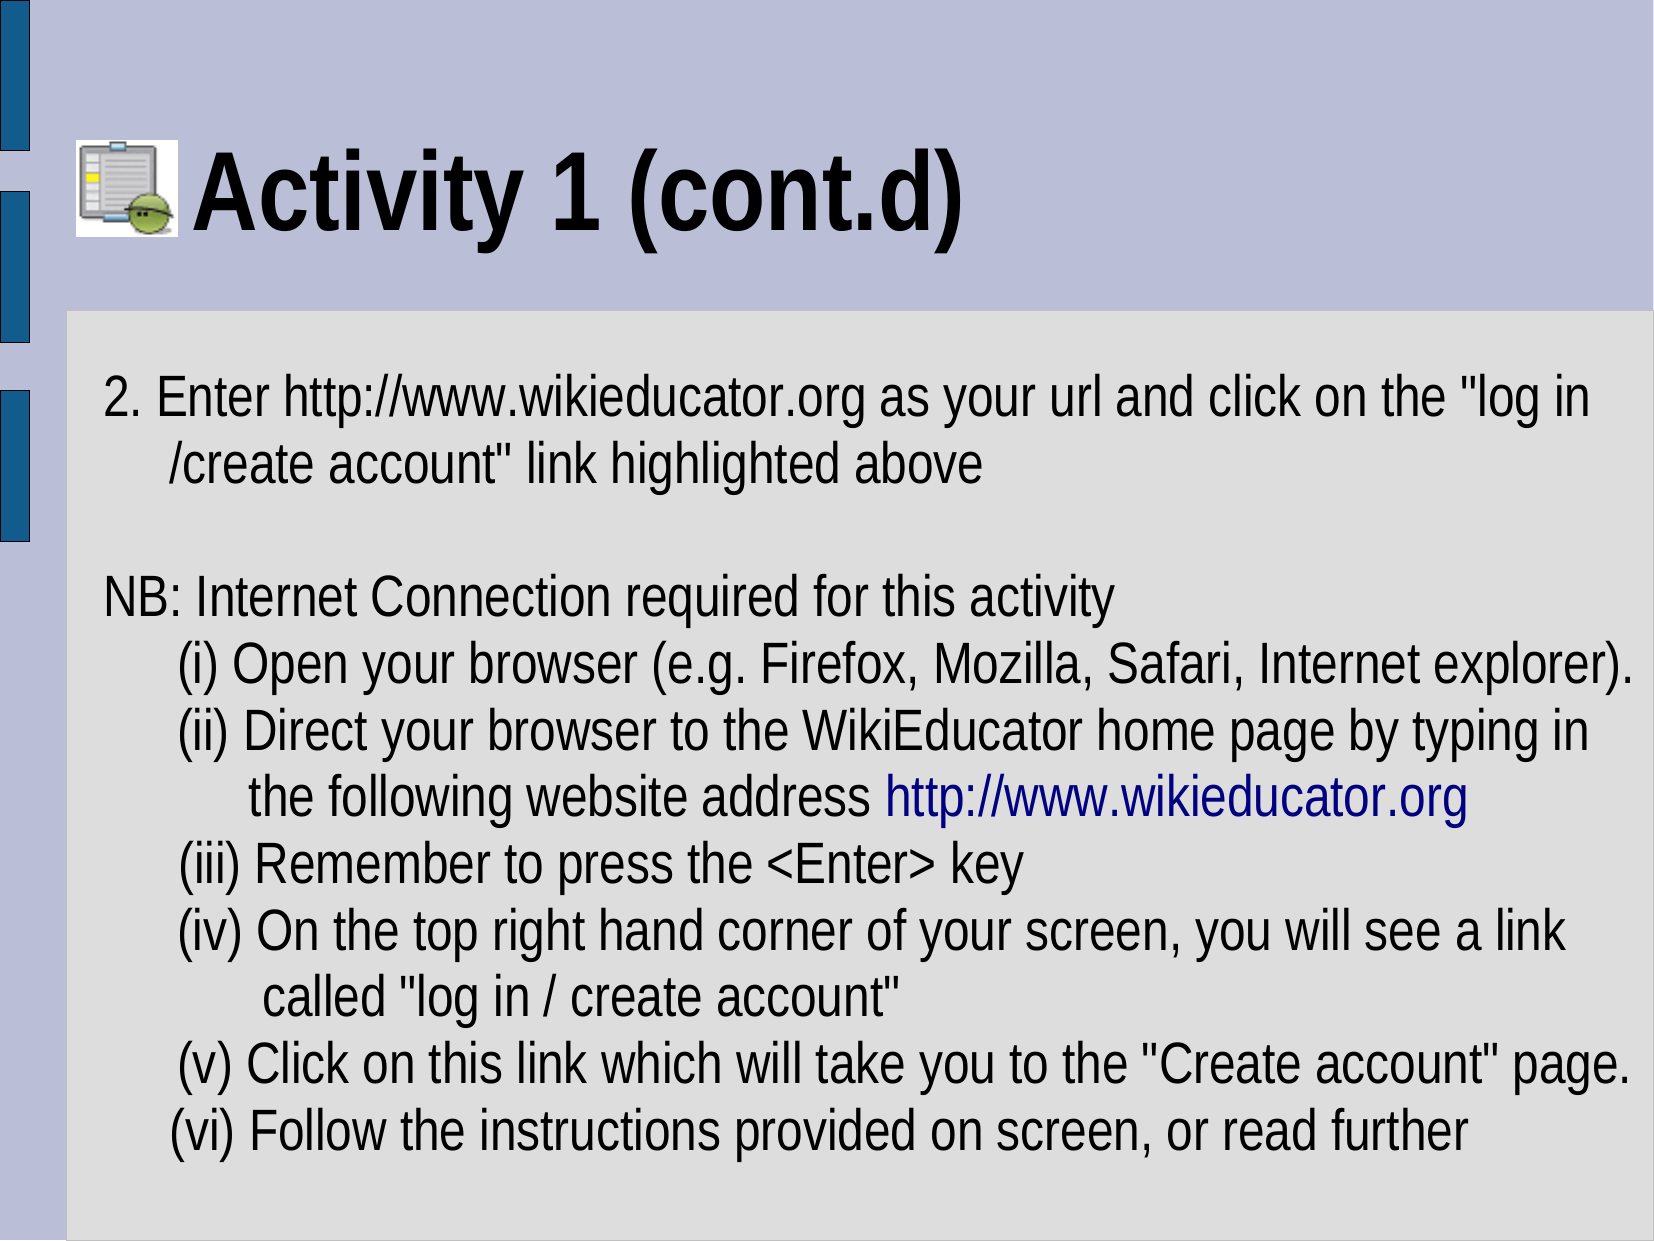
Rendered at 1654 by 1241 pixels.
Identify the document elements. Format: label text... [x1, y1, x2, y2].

picture [76, 140, 177, 237]
text_box Activity 1 (cont.d) [177, 118, 1063, 262]
text_box 2. Enter http://www.wikieducator.org as your url and click on the "log in /create account" link highlighted above NB: Internet Connection required for this activity (i) Open your browser (e.g. Firefox, Mozilla, Safari, Internet explorer). (ii) Direct your browser to the WikiEducator home page by typing in the following website address http://www.wikieducator.org (iii) Remember to press the <Enter> key (iv) On the top right hand corner of your screen, you will see a link called "log in / create account" (v) Click on this link which will take you to the "Create account" page. (vi) Follow the instructions provided on screen, or read further [88, 354, 1654, 1211]
